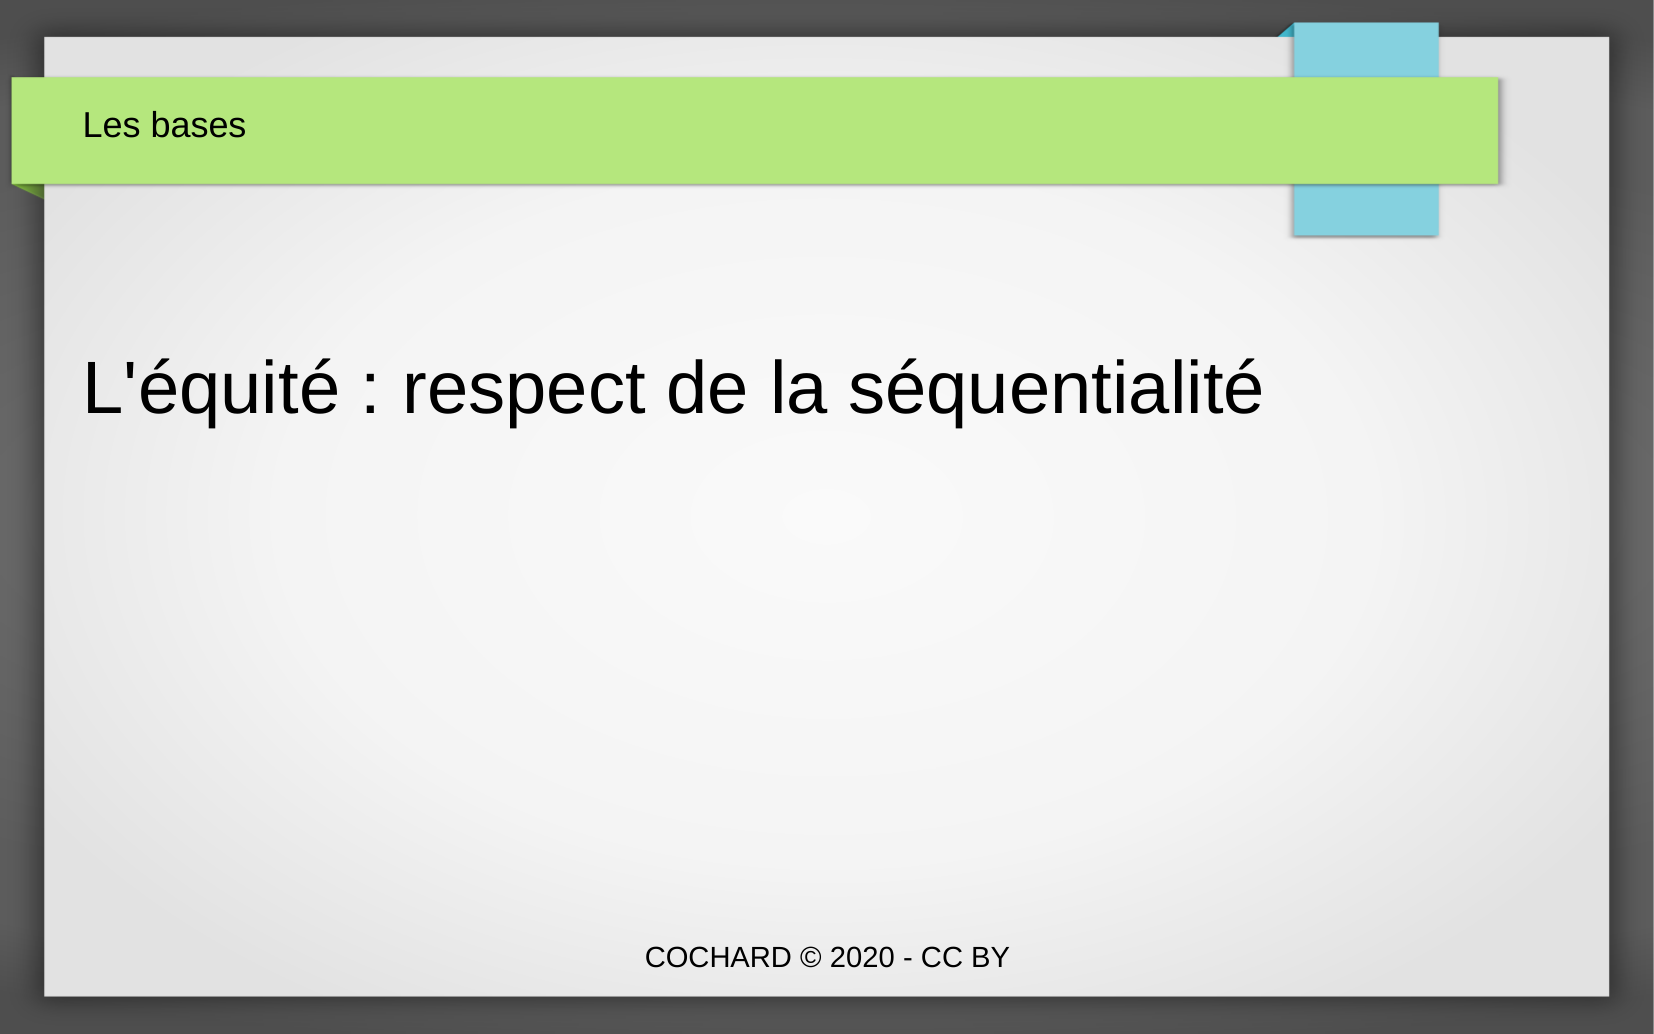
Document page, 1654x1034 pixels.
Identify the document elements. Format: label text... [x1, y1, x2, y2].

picture [0, 0, 1654, 1034]
title Les bases [82, 39, 1235, 210]
list L'équité : respect de la séquentialité [82, 249, 1571, 849]
